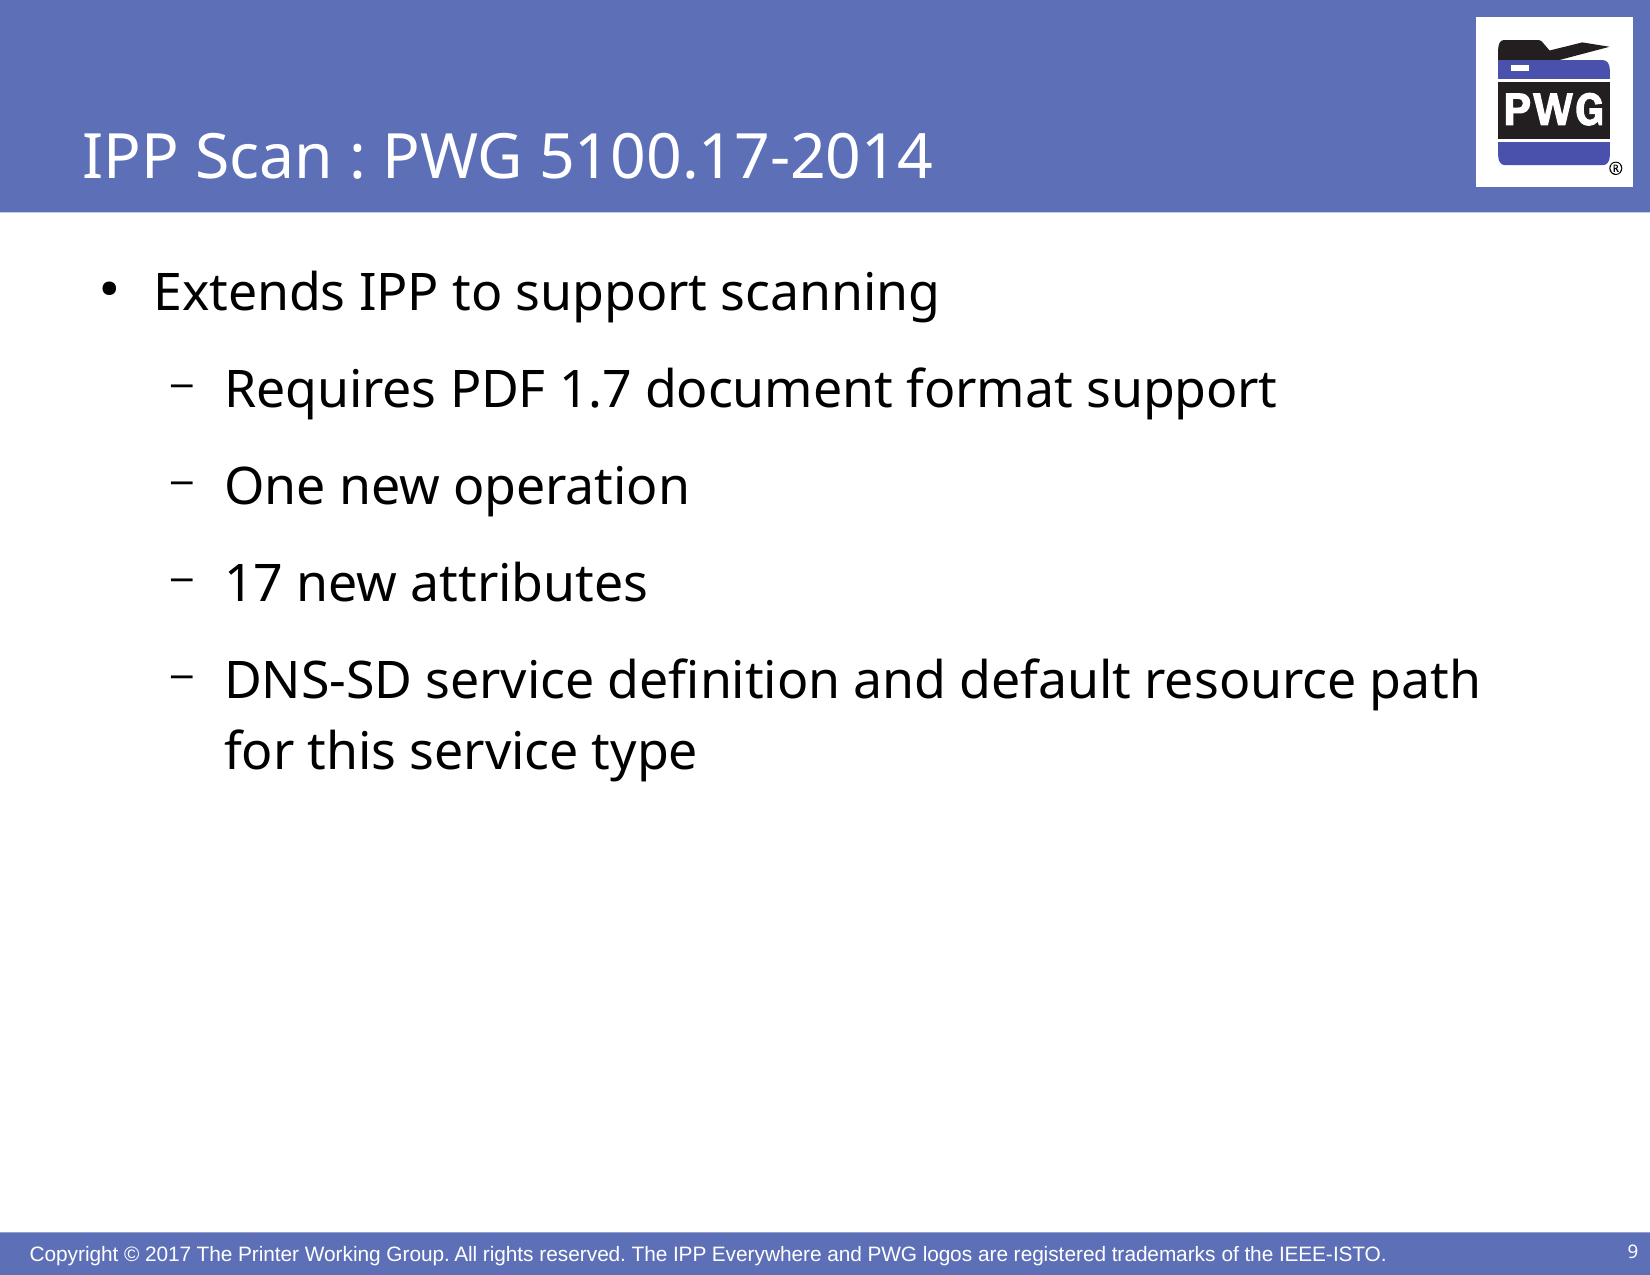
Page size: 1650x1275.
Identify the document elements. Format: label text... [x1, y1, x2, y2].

title IPP Scan : PWG 5100.17-2014 [82, 8, 1449, 198]
list Extends IPP to support scanning Requires PDF 1.7 document format support One new operation 17 new attributes DNS-SD service definition and default resource path for this service type [82, 254, 1568, 1233]
